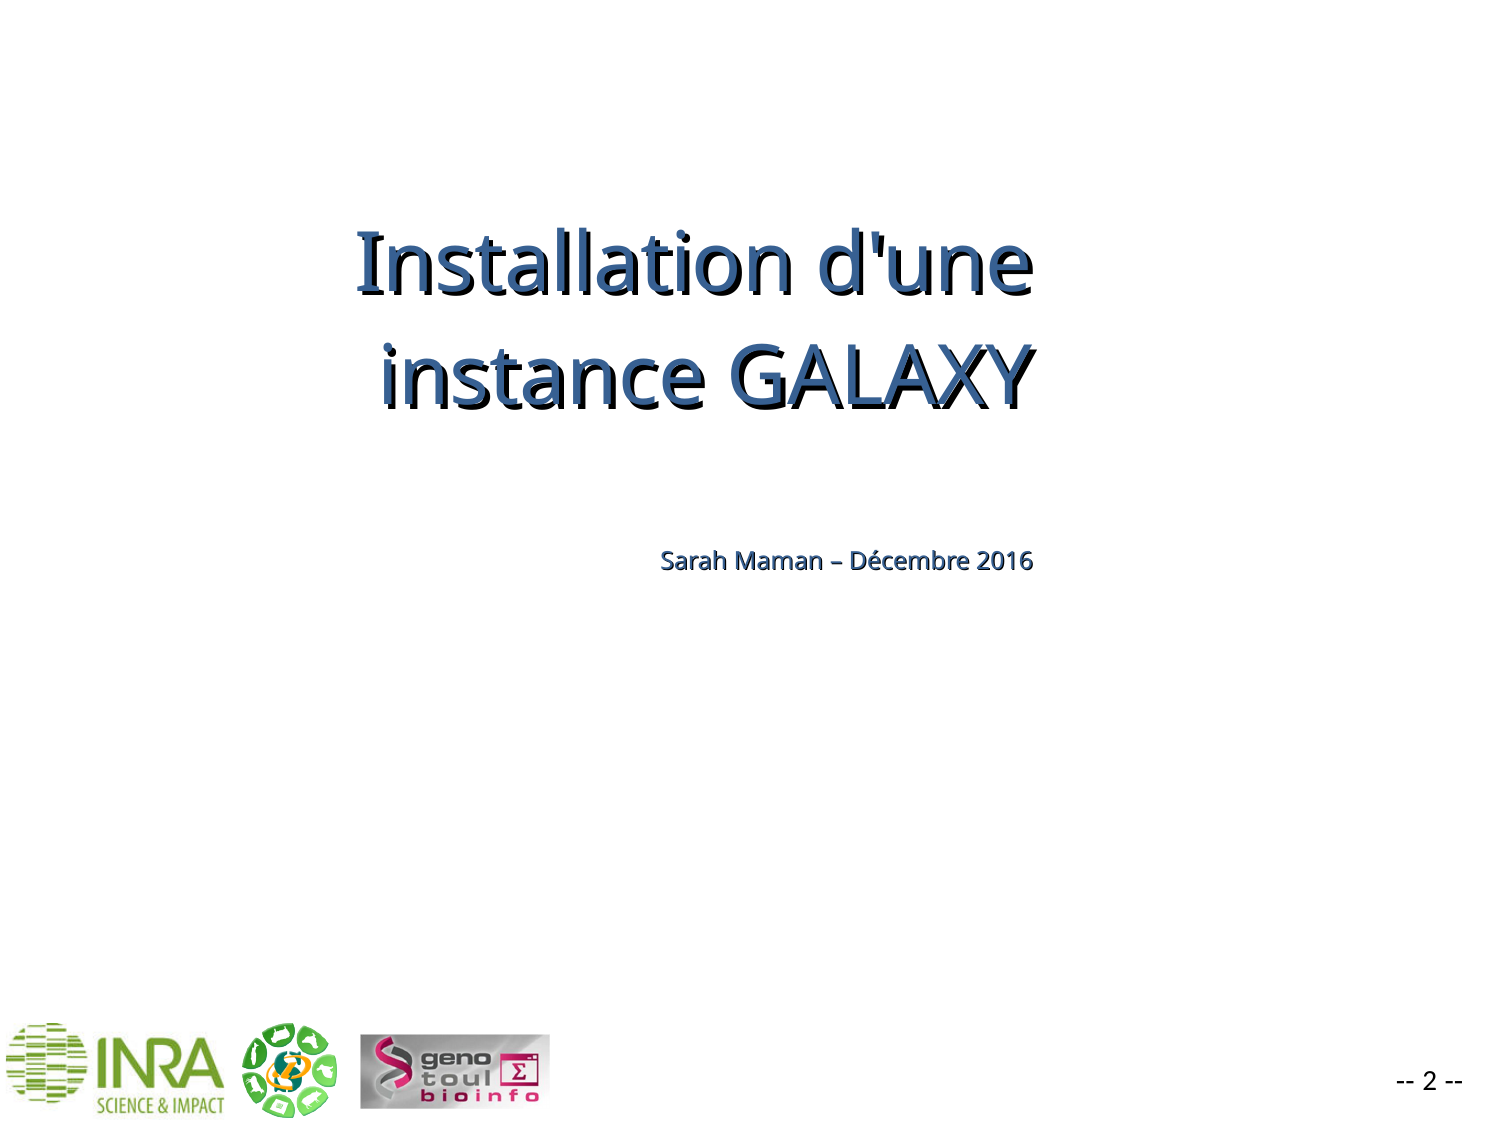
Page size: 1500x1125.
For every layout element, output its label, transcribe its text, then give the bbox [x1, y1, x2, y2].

text_box Installation d'une instance GALAXY Sarah Maman – Décembre 2016 [339, 179, 1395, 633]
picture [242, 1023, 337, 1118]
picture [360, 1034, 550, 1109]
picture [5, 1023, 225, 1125]
